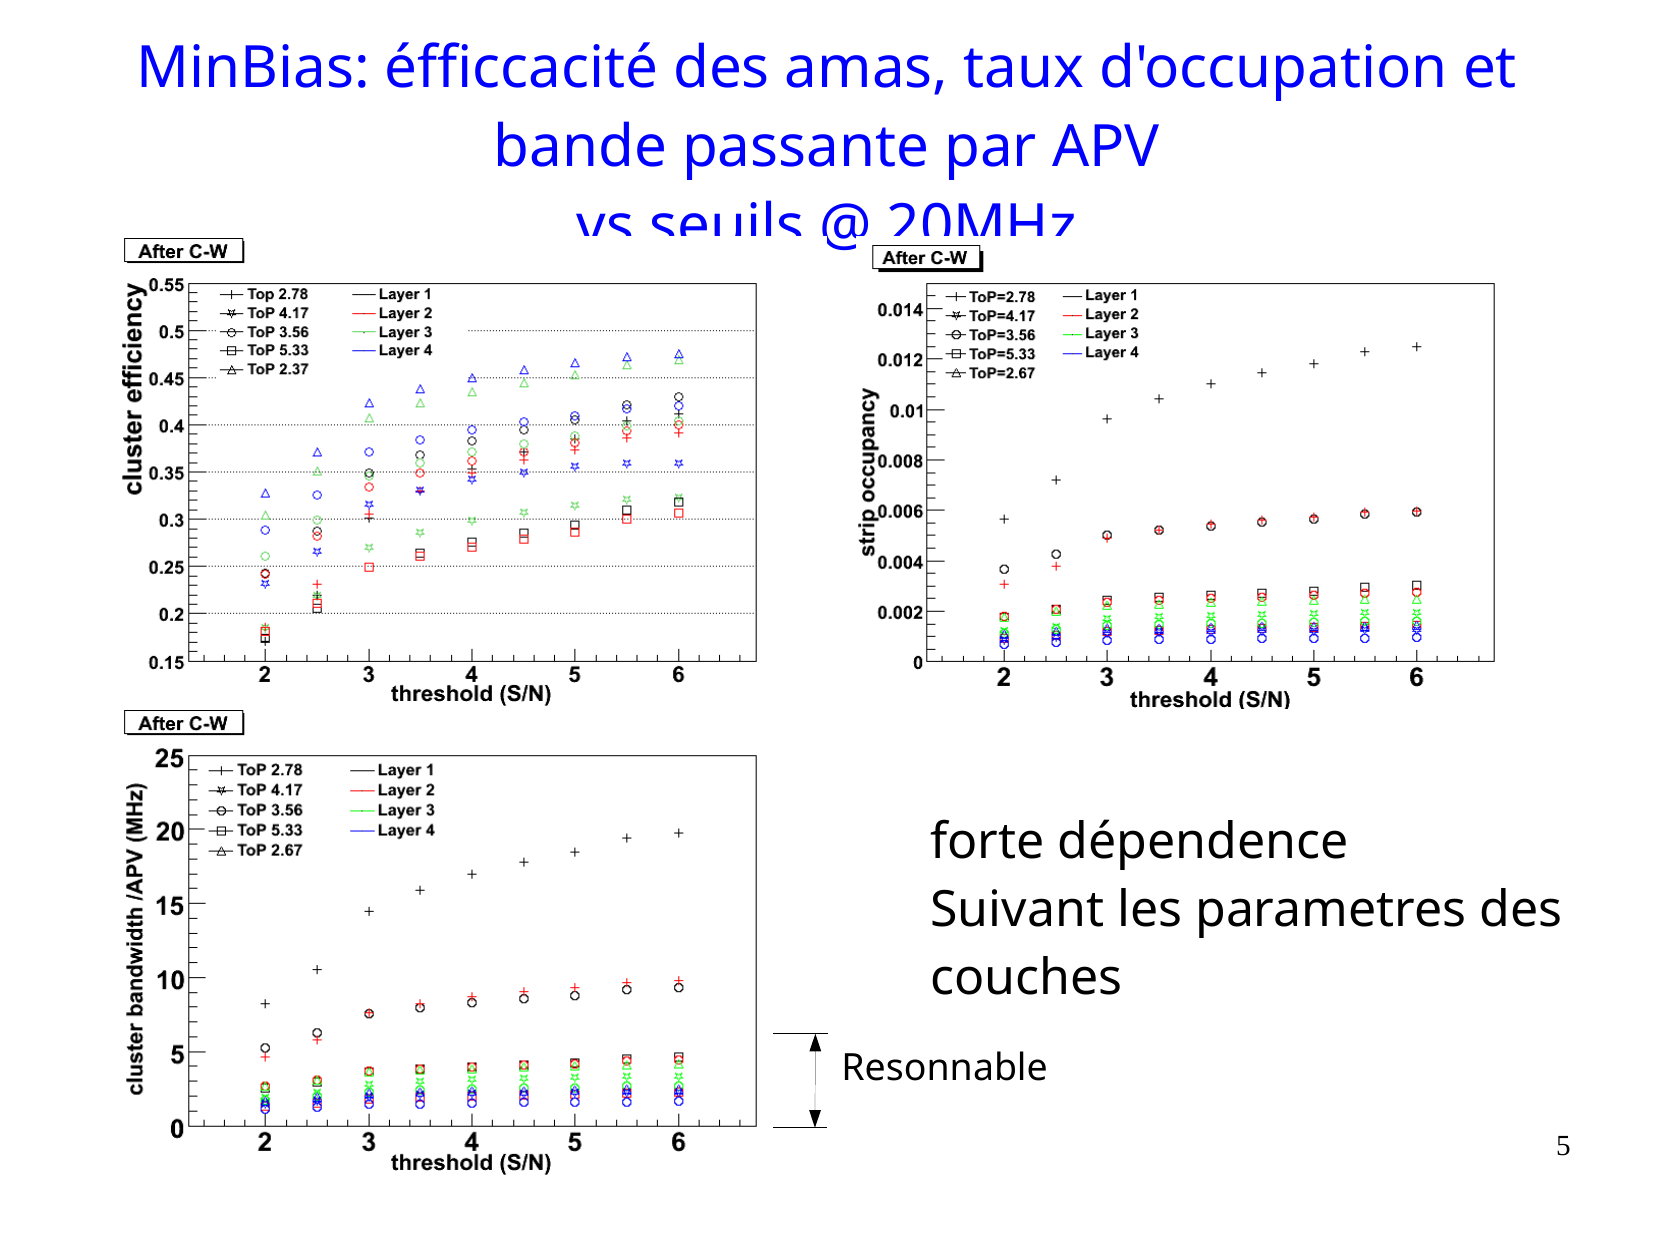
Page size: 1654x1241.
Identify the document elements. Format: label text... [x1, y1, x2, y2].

text_box Resonnable [826, 1033, 1097, 1093]
picture [856, 236, 1565, 709]
picture [118, 236, 827, 1182]
text_box MinBias: éfficcacité des amas, taux d'occupation et bande passante par APV vs seuils @ 20MHz [29, 17, 1625, 237]
text_box forte dépendence Suivant les parametres des couches [915, 797, 1625, 987]
picture [816, 1034, 827, 1127]
